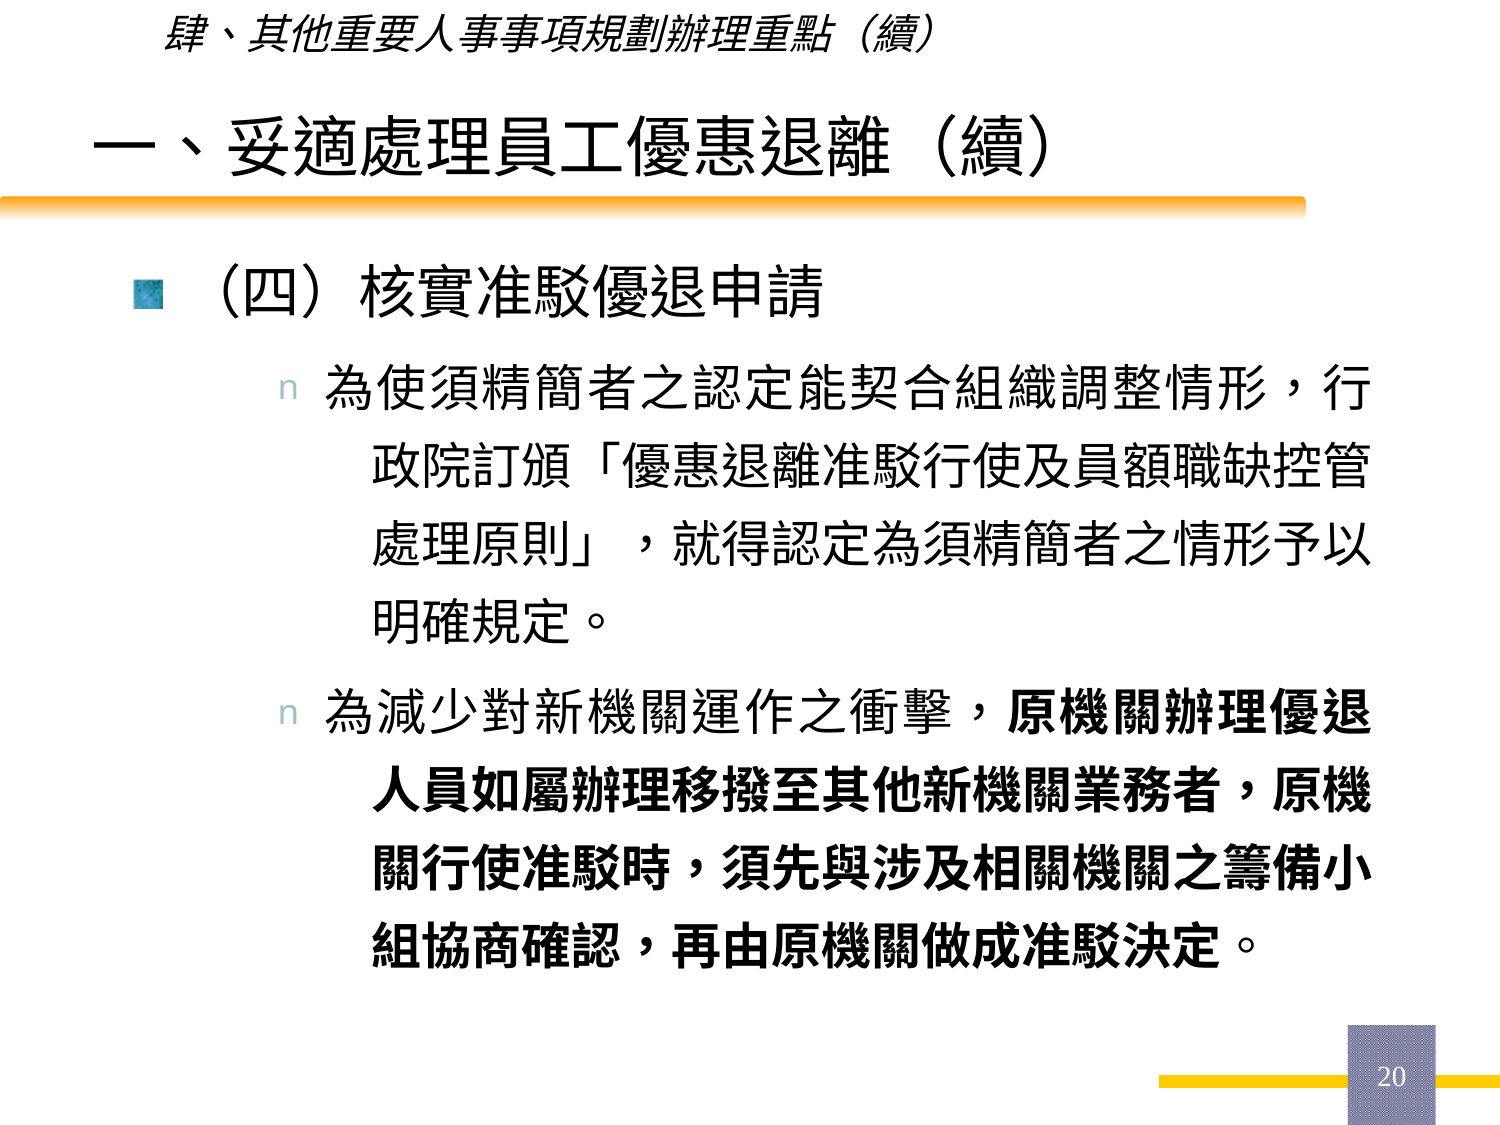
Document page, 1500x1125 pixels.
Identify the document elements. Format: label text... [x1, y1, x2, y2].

title 一、妥適處理員工優惠退離（續） [76, 54, 1500, 193]
text_box 肆、其他重要人事事項規劃辦理重點（續） [147, 0, 1459, 66]
text_box [1347, 1025, 1436, 1125]
list （四）核實准駁優退申請 為使須精簡者之認定能契合組織調整情形，行政院訂頒「優惠退離准駁行使及員額職缺控管處理原則」，就得認定為須精簡者之情形予以明確規定。 為減少對新機關運作之衝擊，原機關辦理優退人員如屬辦理移撥至其他新機關業務者，原機關行使准駁時，須先與涉及相關機關之籌備小組協商確認，再由原機關做成准駁決定。 [112, 255, 1388, 1000]
